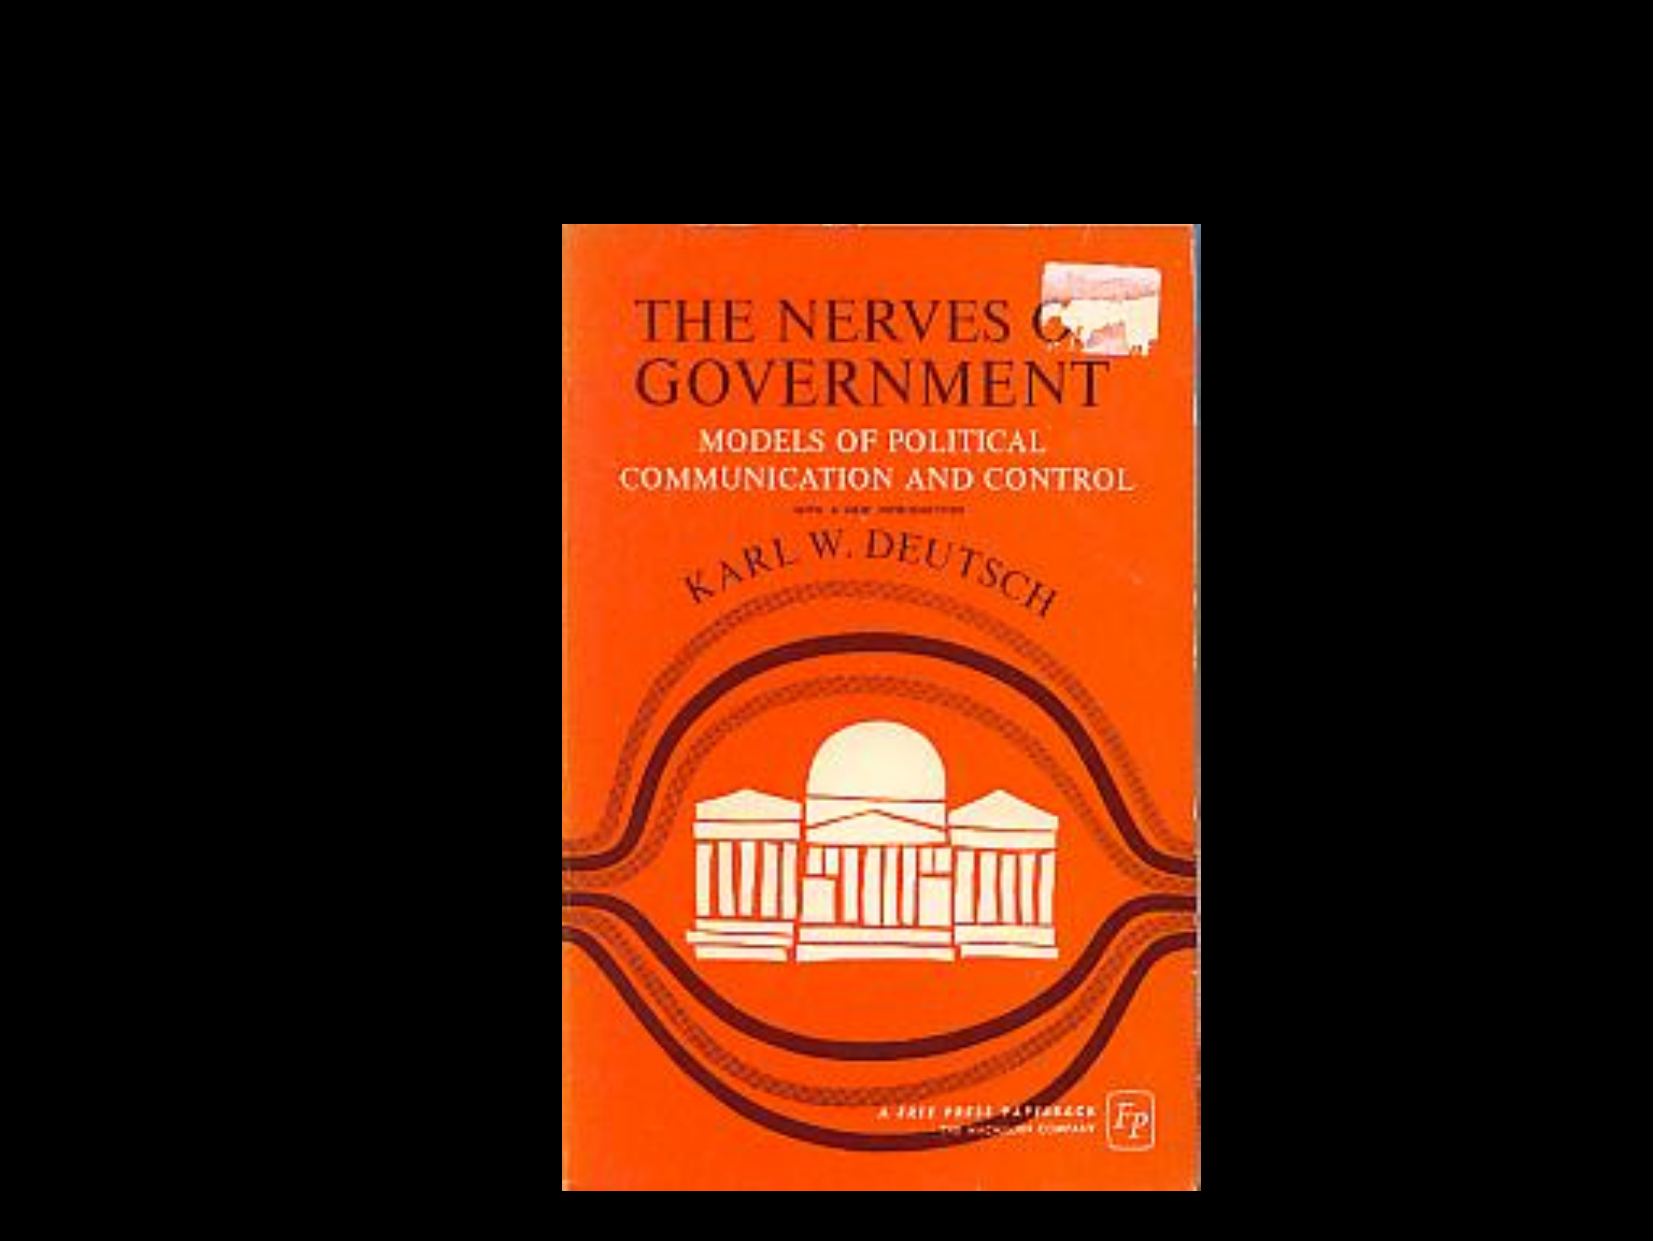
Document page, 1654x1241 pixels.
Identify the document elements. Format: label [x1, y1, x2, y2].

picture [562, 224, 1201, 1191]
